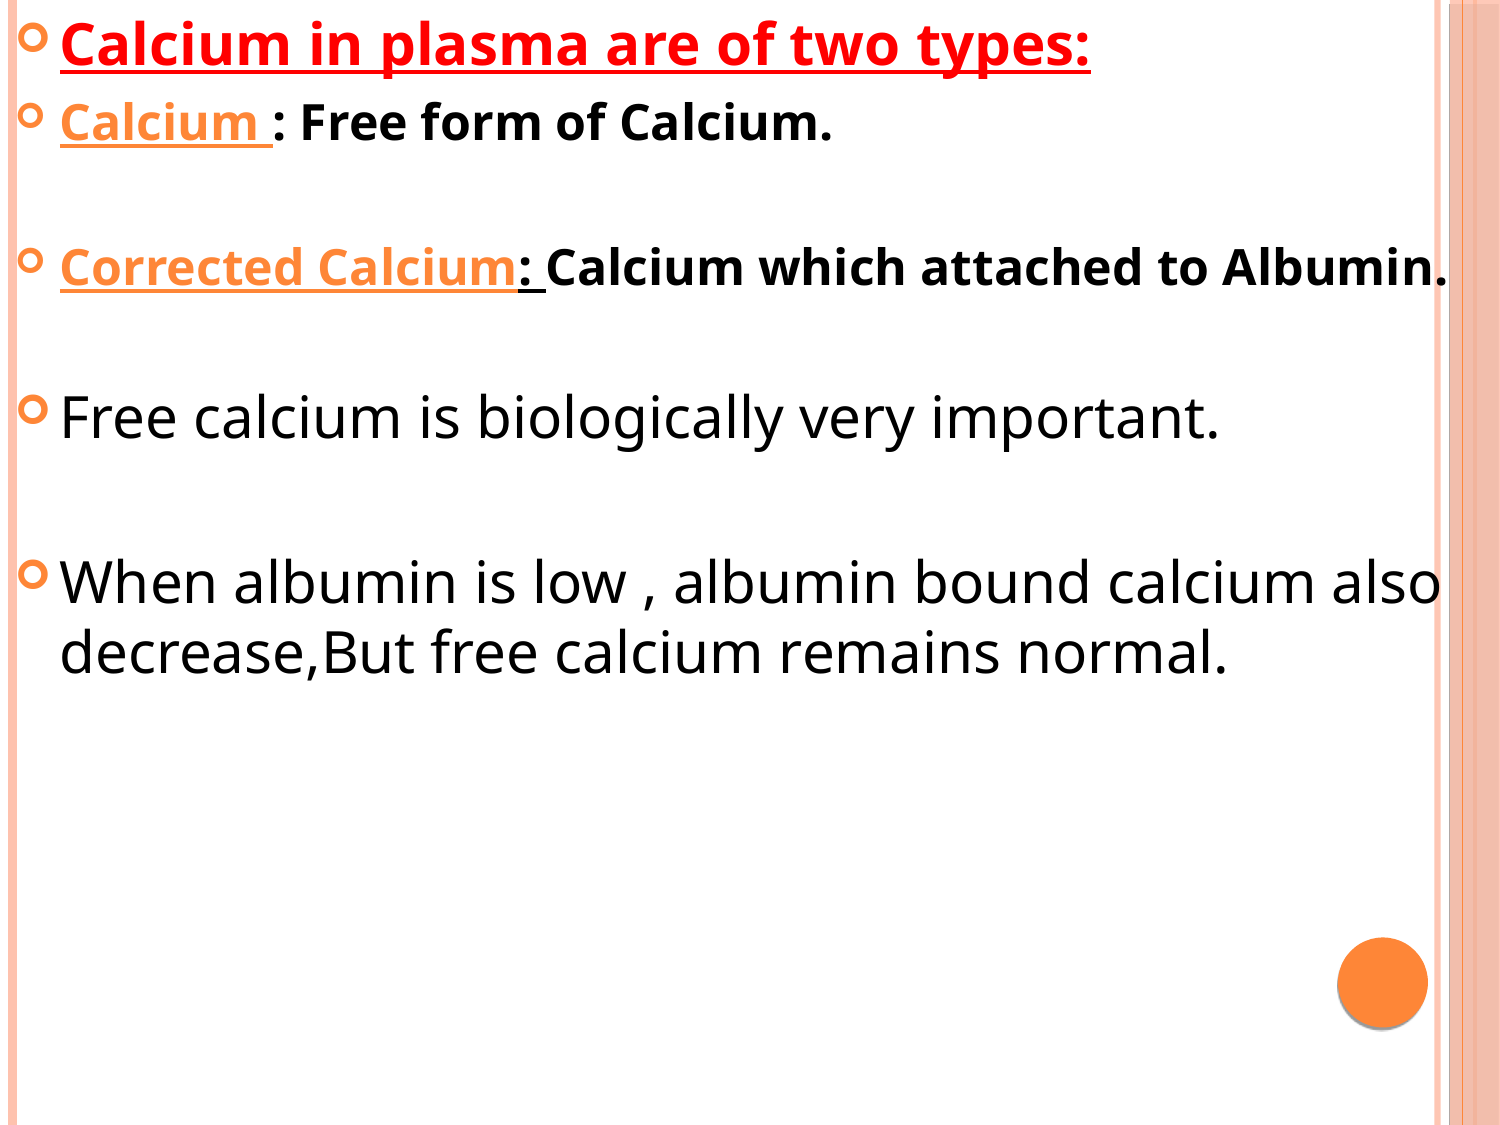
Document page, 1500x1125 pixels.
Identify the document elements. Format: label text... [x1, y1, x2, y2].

list Calcium in plasma are of two types: Calcium : Free form of Calcium. Corrected Calcium: Calcium which attached to Albumin. Free calcium is biologically very important. When albumin is low , albumin bound calcium also decrease,But free calcium remains normal. [0, 0, 1500, 1125]
